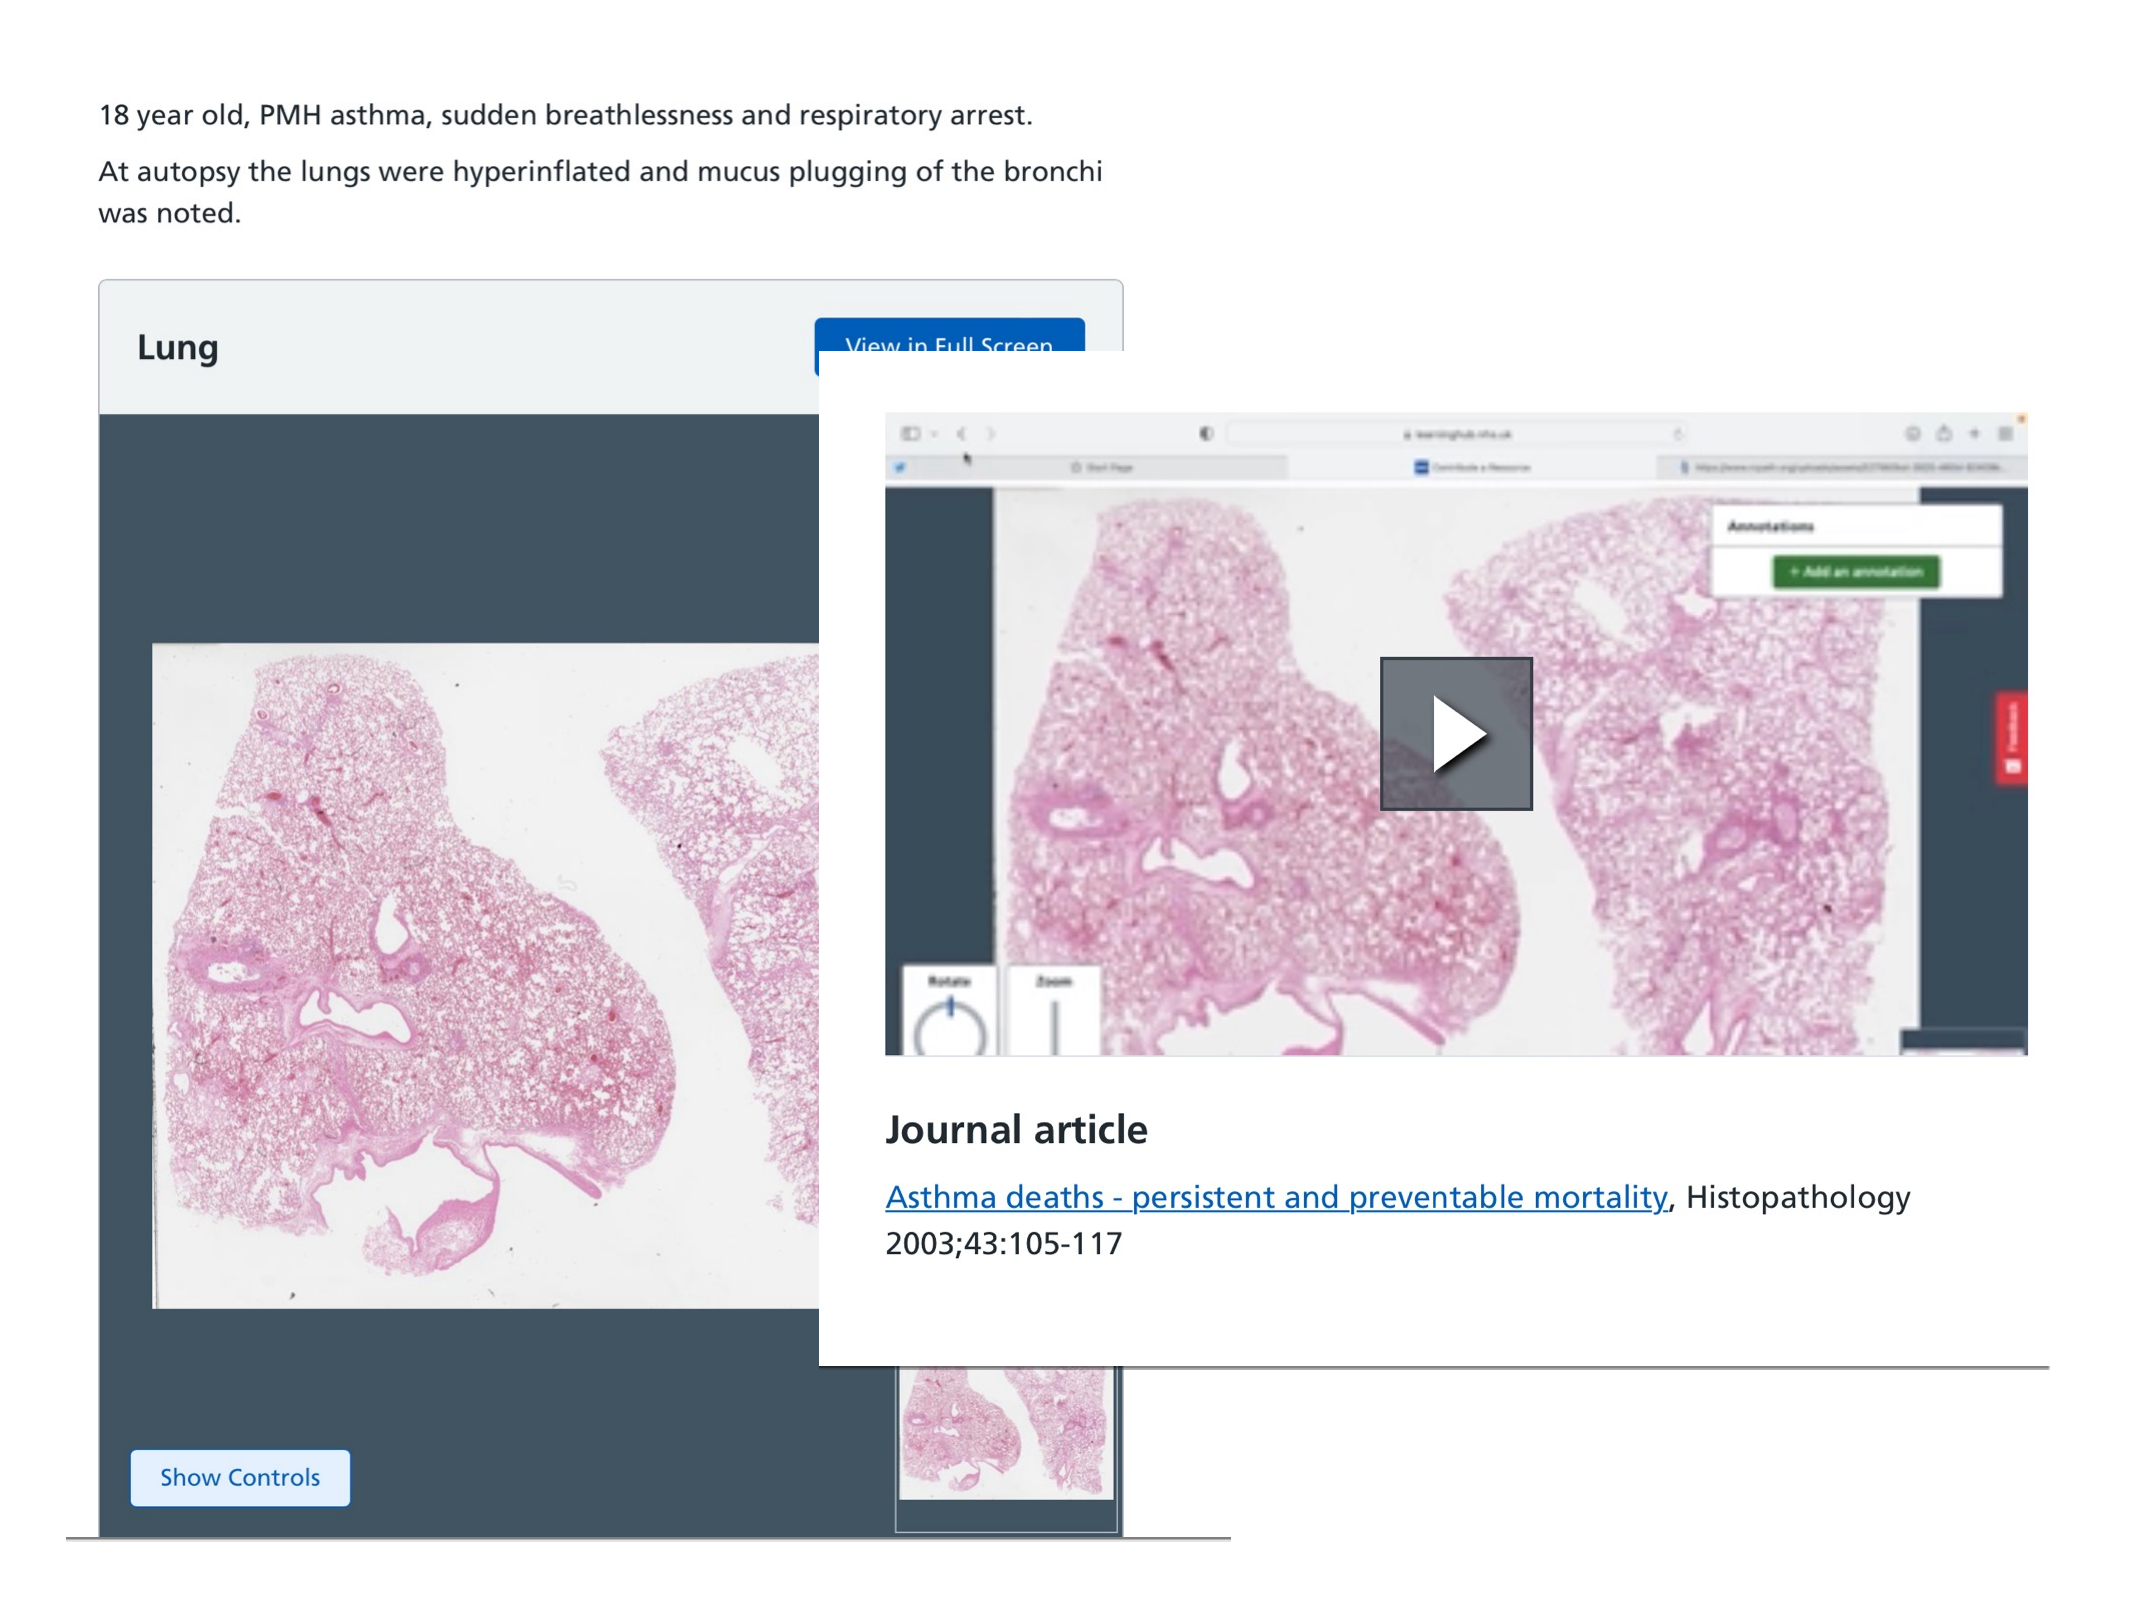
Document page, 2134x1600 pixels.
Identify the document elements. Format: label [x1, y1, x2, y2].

picture [66, 62, 2052, 1537]
